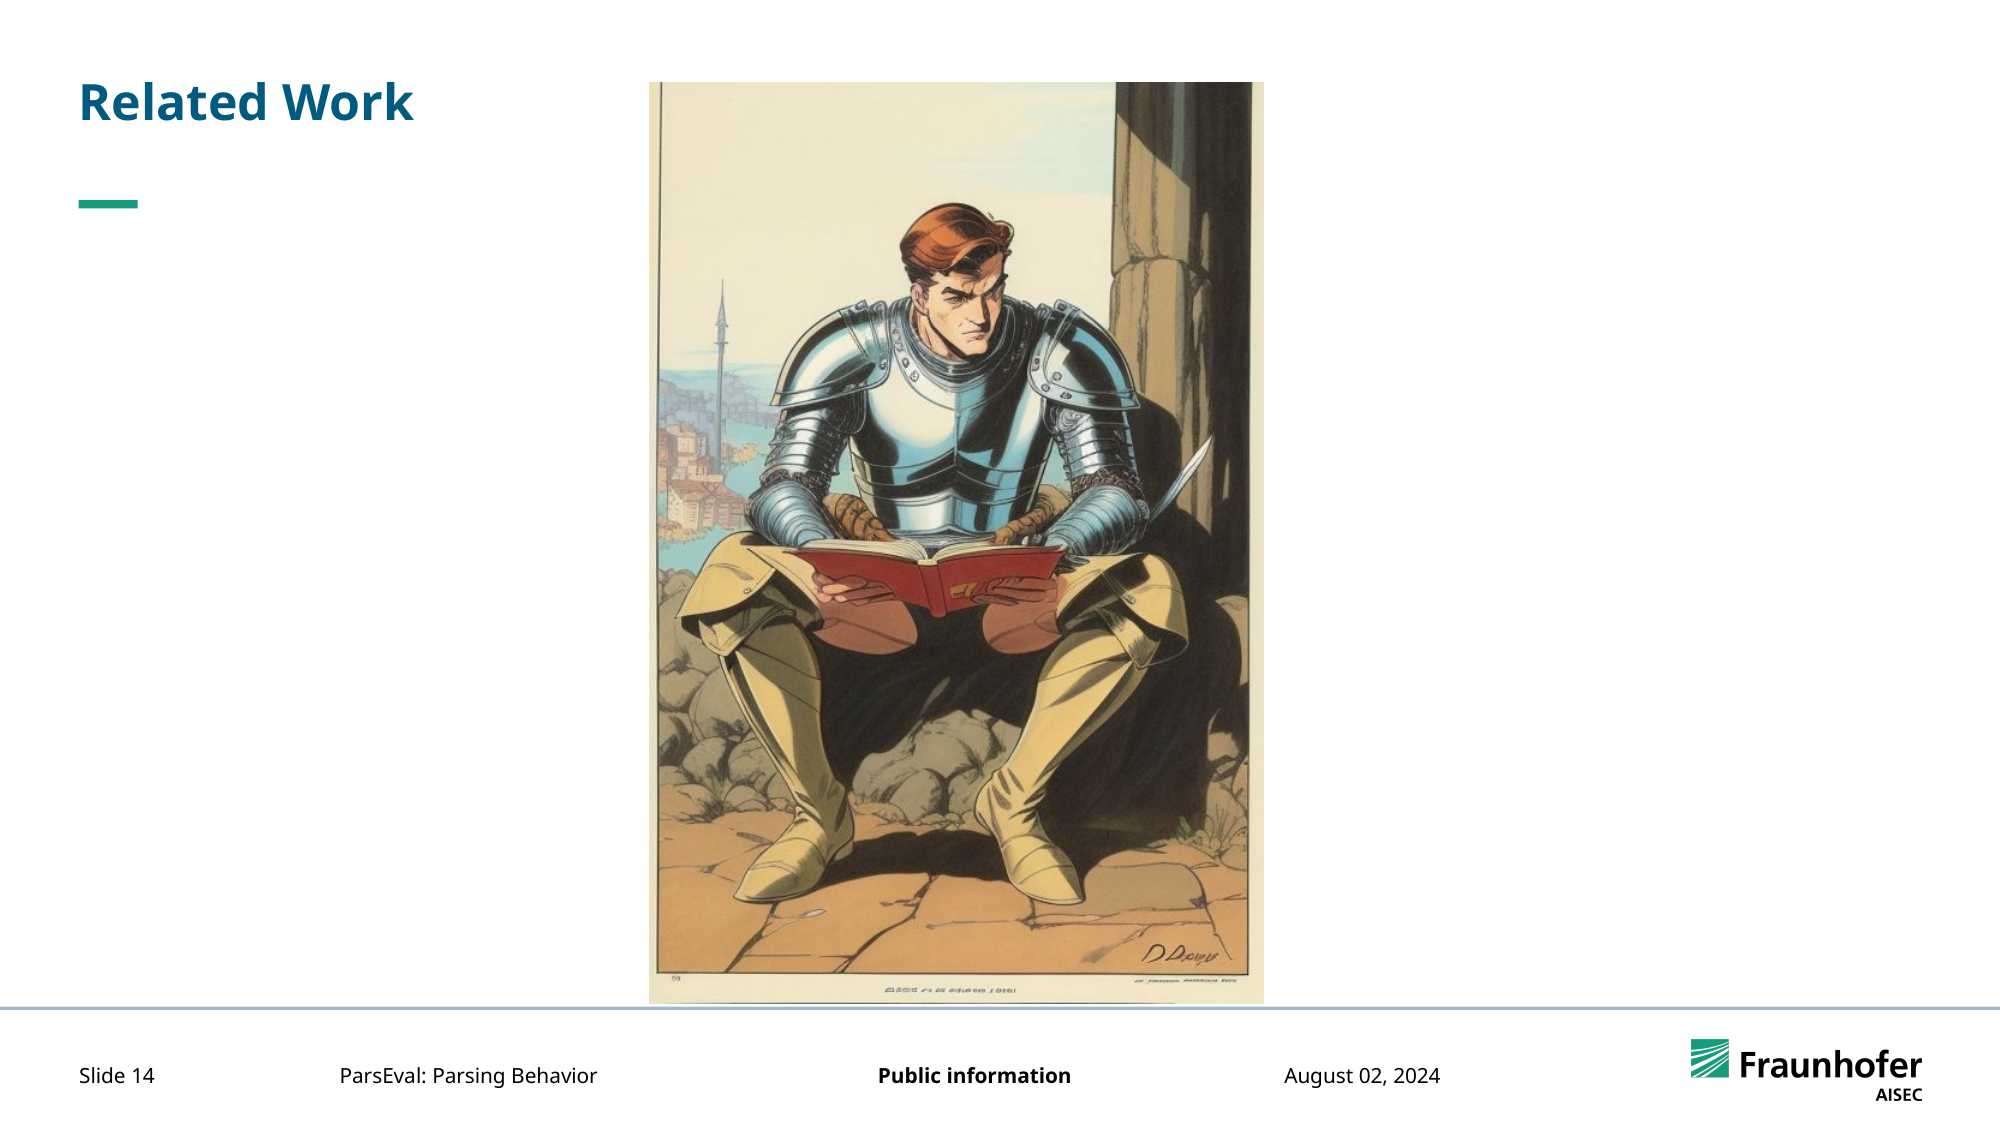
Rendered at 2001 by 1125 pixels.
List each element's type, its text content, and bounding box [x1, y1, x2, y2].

picture [1691, 1039, 1922, 1101]
title Related Work [78, 64, 1922, 128]
picture [649, 82, 1264, 1004]
